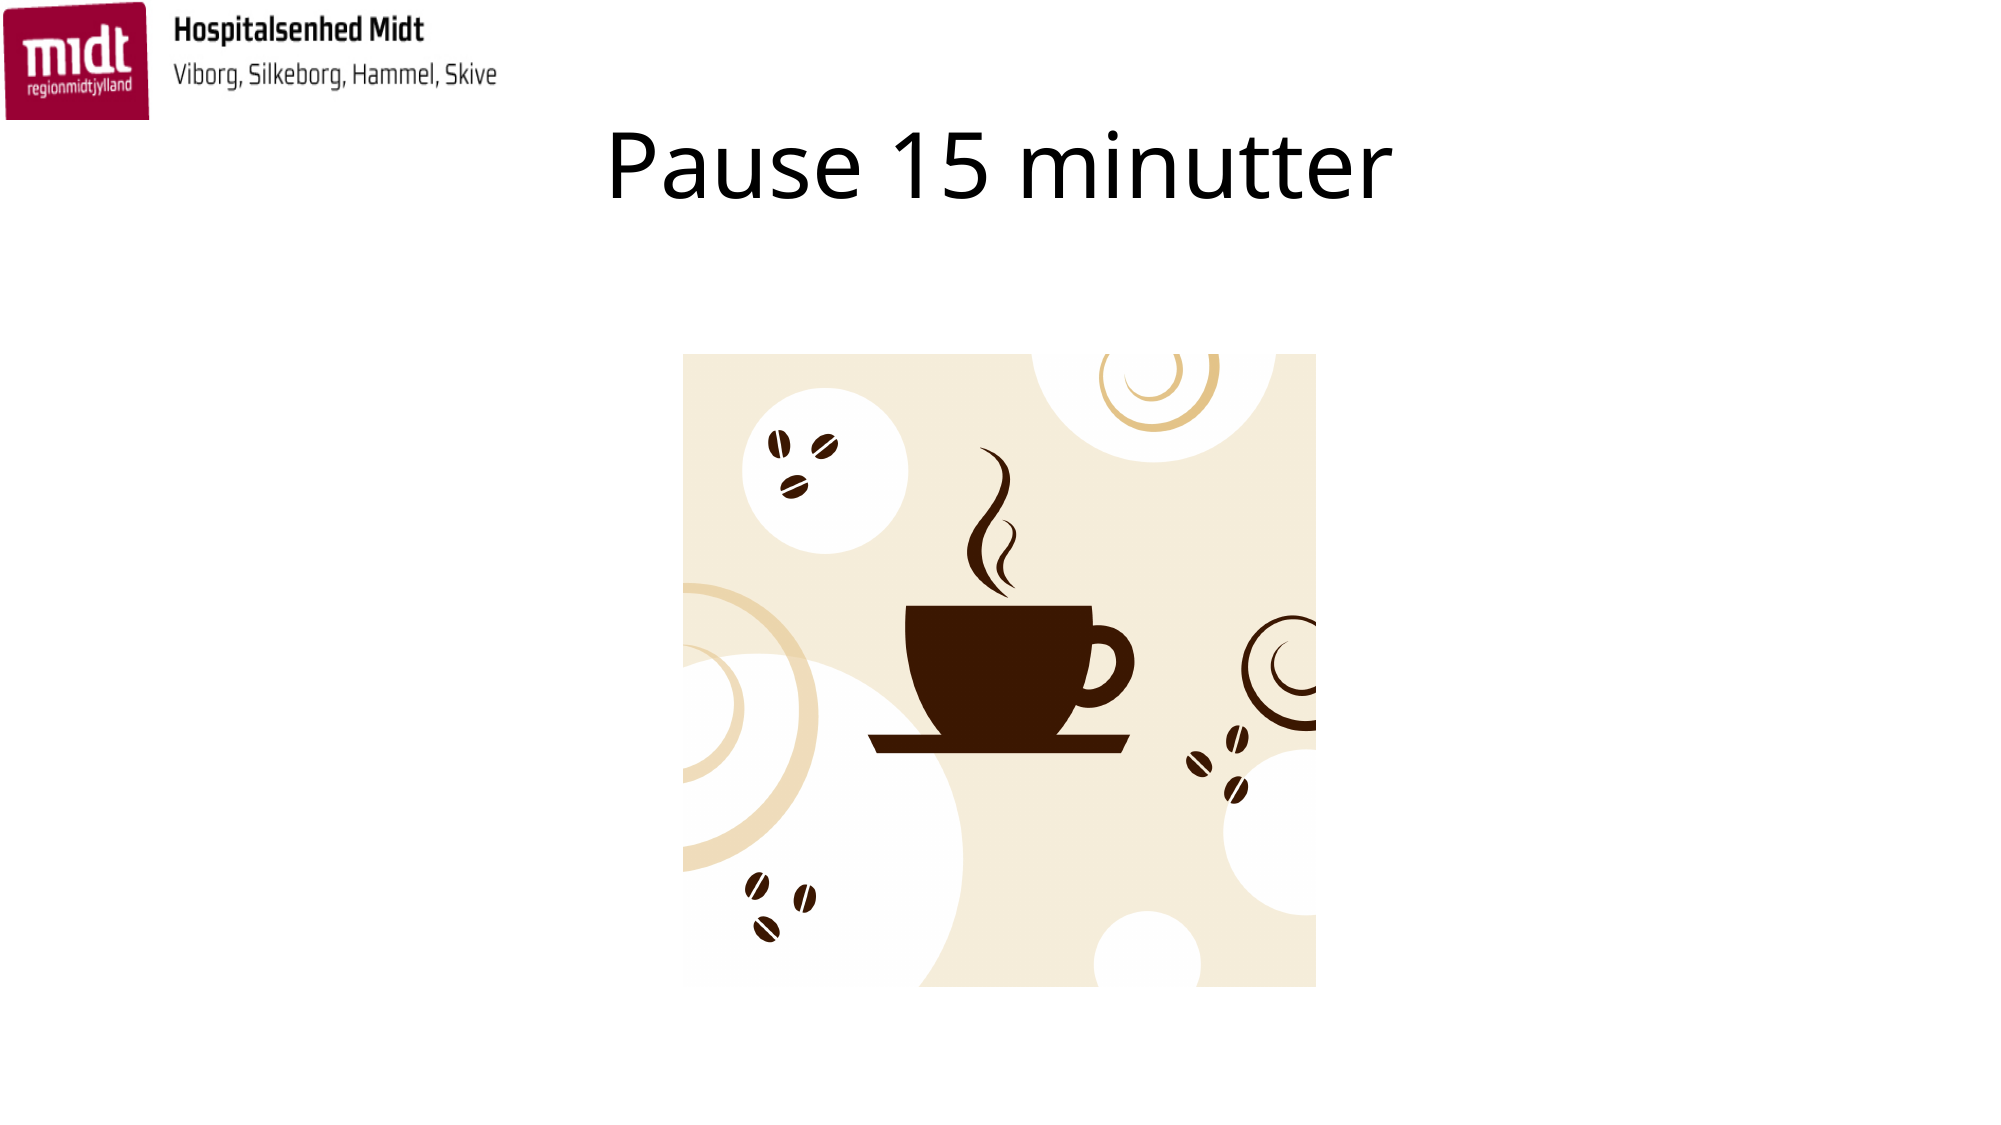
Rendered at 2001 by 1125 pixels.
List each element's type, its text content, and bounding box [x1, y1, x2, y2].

title Pause 15 minutter [137, 59, 1863, 278]
picture [683, 354, 1316, 987]
picture [0, 0, 510, 120]
